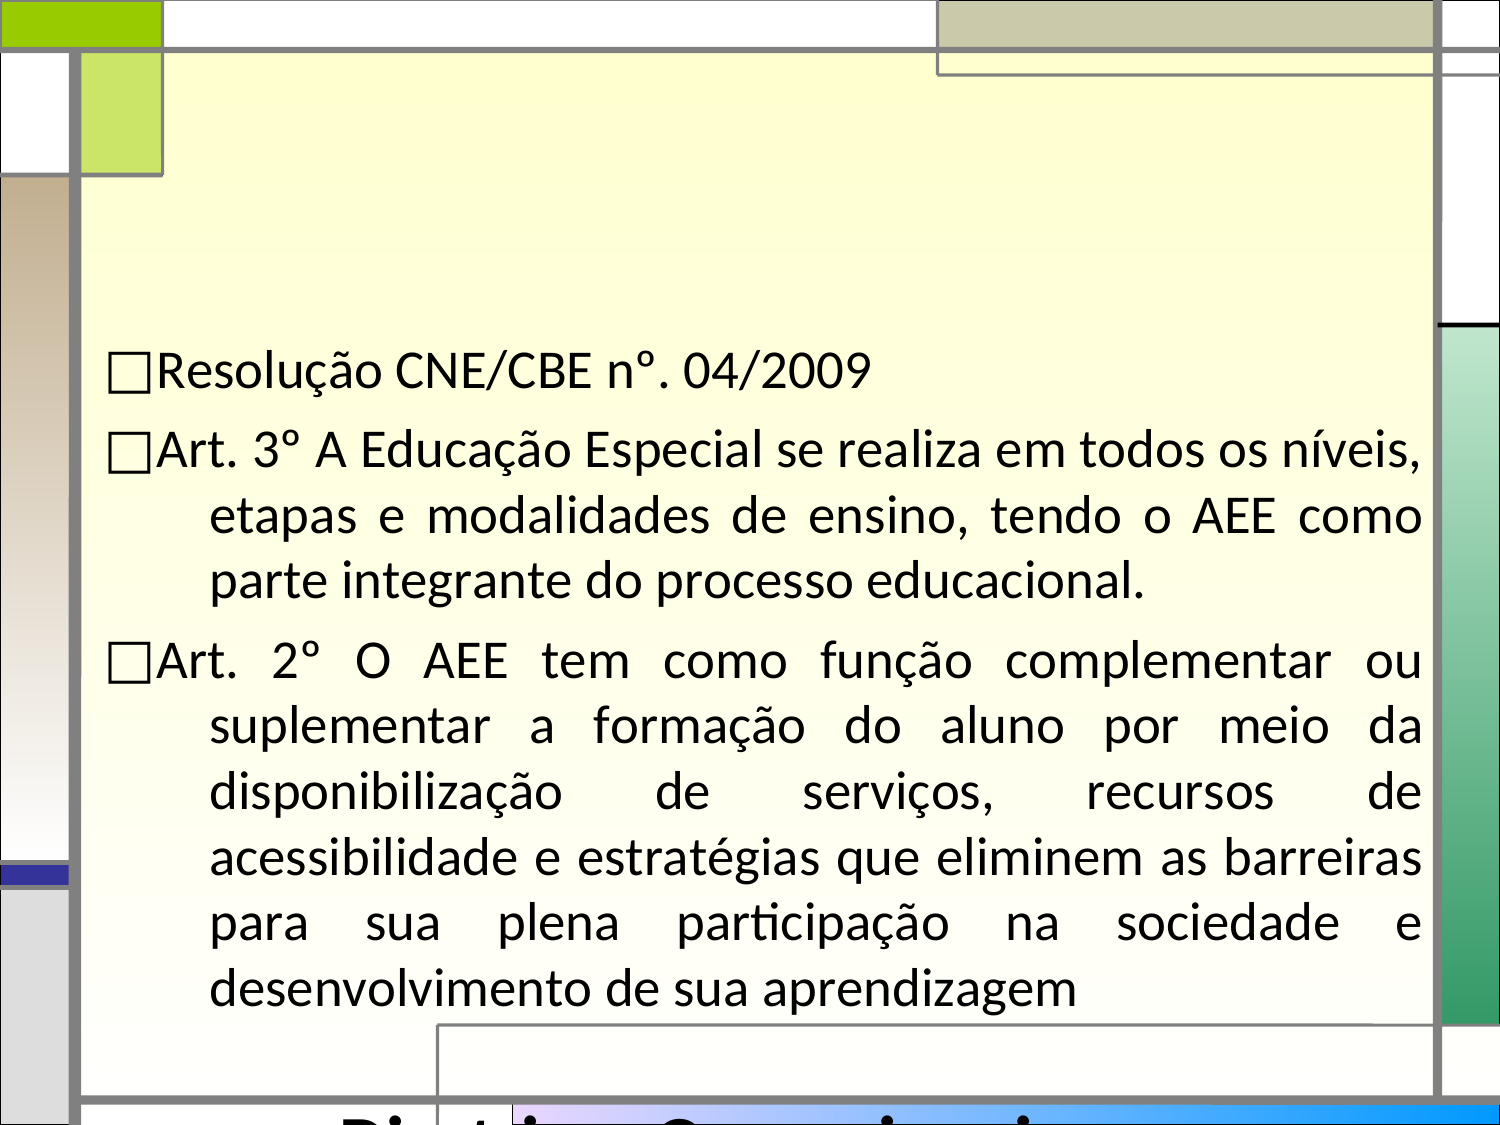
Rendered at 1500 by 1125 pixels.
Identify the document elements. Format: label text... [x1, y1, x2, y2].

title Diretrizes Operacionais para o Atendimento Educacional Especializado na Educação Básica. [64, 66, 1500, 220]
list Resolução CNE/CBE nº. 04/2009 Art. 3º A Educação Especial se realiza em todos os níveis, etapas e modalidades de ensino, tendo o AEE como parte integrante do processo educacional. Art. 2º O AEE tem como função complementar ou suplementar a formação do aluno por meio da disponibilização de serviços, recursos de acessibilidade e estratégias que eliminem as barreiras para sua plena participação na sociedade e desenvolvimento de sua aprendizagem [88, 326, 1439, 1036]
